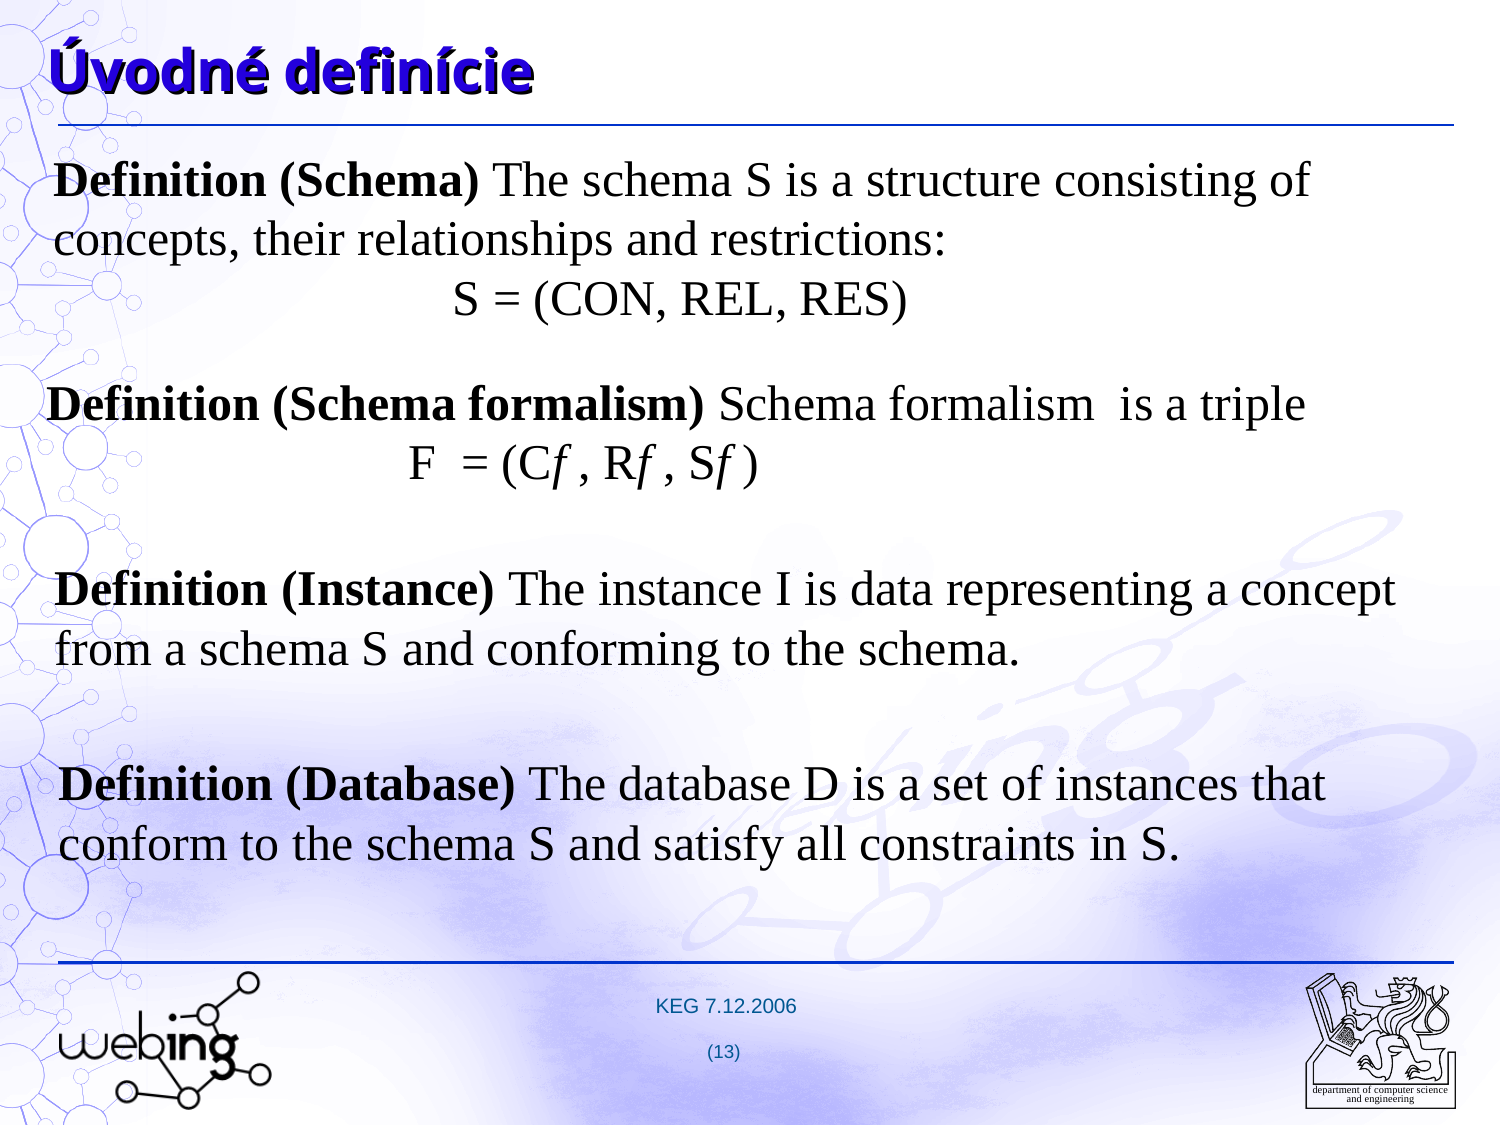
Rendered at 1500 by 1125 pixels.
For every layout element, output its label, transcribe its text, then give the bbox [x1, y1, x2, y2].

text_box Definition (Database) The database D is a set of instances that conform to the schema S and satisfy all constraints in S. [58, 751, 1387, 935]
text_box Definition (Schema formalism) Schema formalism is a triple F = (Cf , Rf , Sf ) [46, 371, 1357, 514]
text_box Definition (Instance) The instance I is data representing a concept from a schema S and conforming to the schema. [54, 556, 1455, 740]
text_box Definition (Schema) The schema S is a structure consisting of concepts, their relationships and restrictions: S = (CON, REL, RES) [53, 147, 1377, 356]
title Úvodné definície [46, 12, 1455, 126]
picture [0, 0, 1500, 1125]
